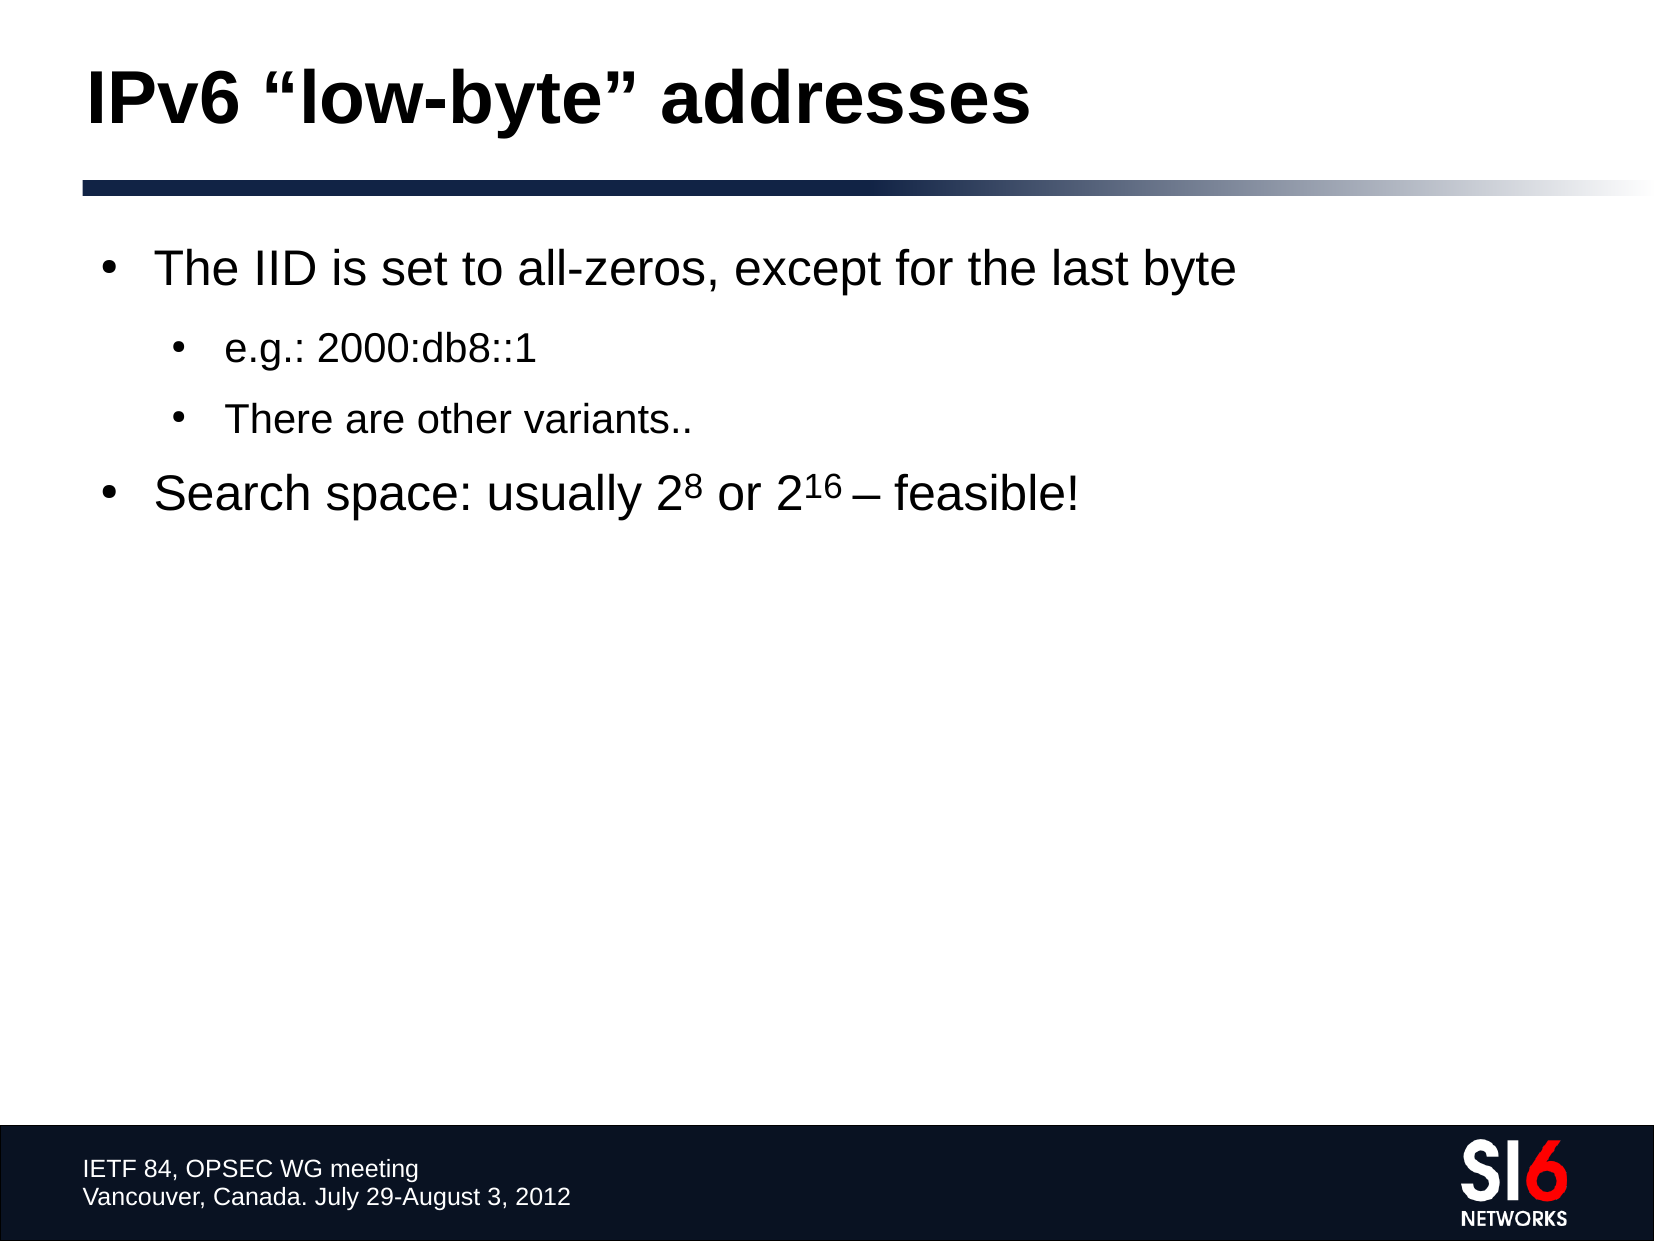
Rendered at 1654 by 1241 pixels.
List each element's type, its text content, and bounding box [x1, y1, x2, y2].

title IPv6 “low-byte” addresses [86, 30, 1576, 166]
list The IID is set to all-zeros, except for the last byte e.g.: 2000:db8::1 There are other variants.. Search space: usually 28 or 216 – feasible! [82, 240, 1571, 1059]
picture [1461, 1139, 1567, 1226]
